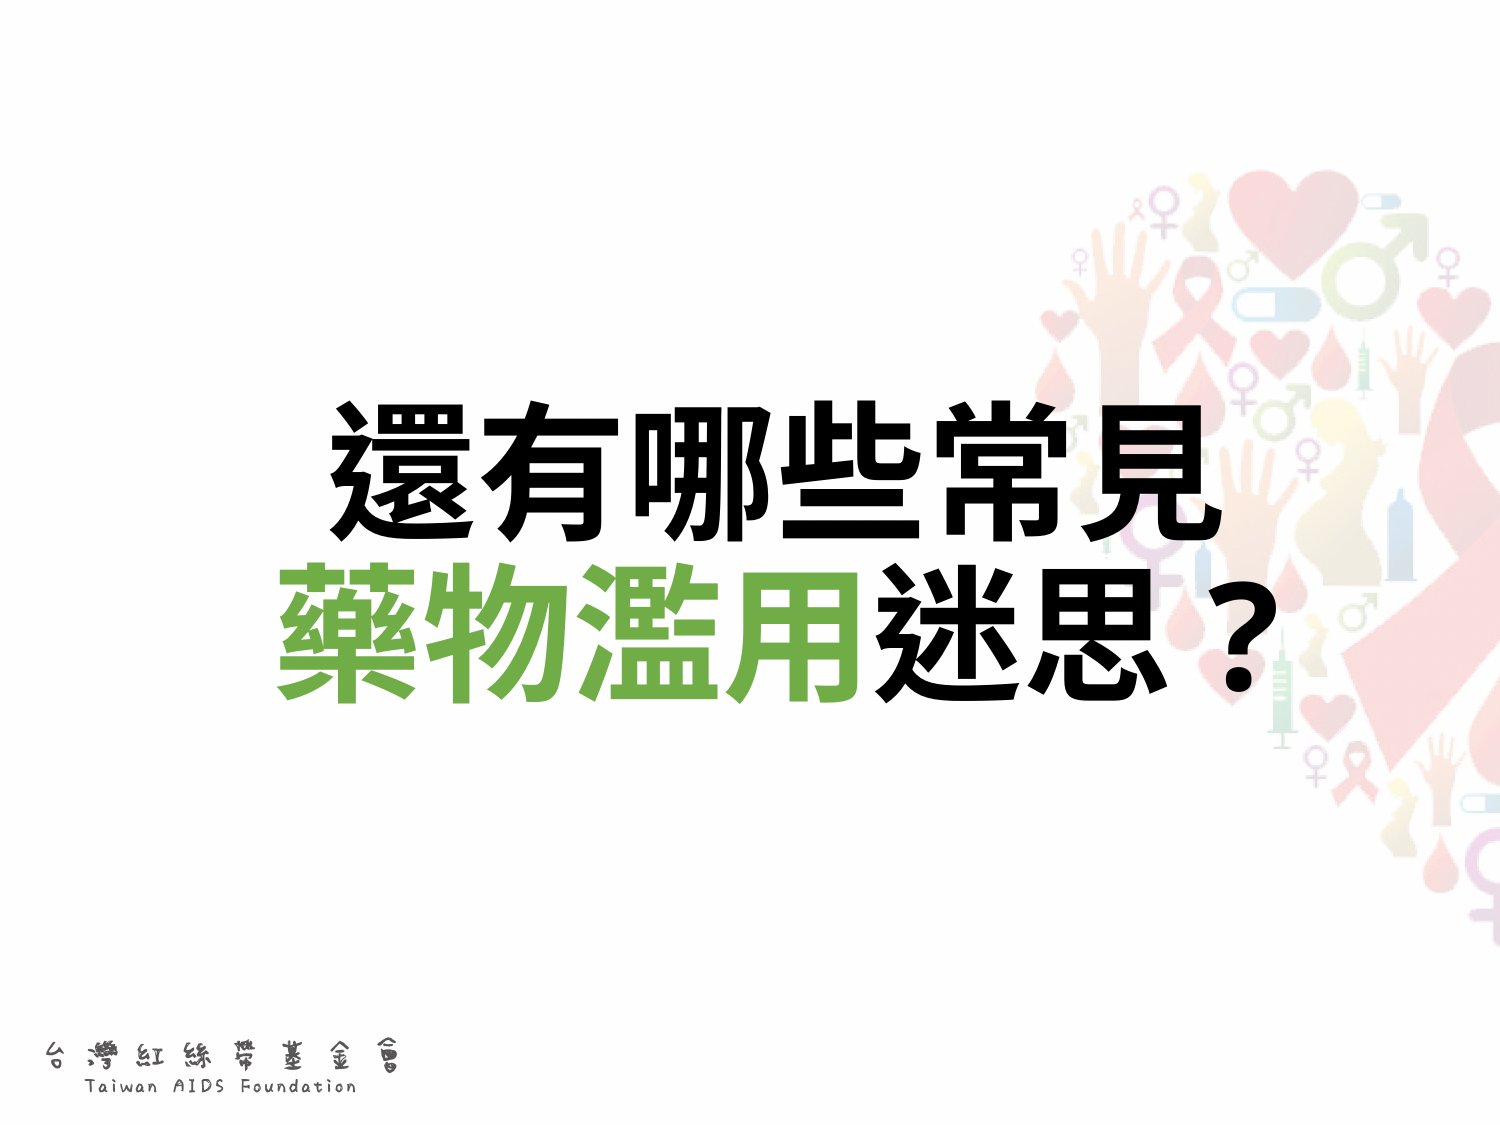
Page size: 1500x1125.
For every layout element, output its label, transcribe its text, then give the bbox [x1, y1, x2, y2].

picture [0, 0, 1500, 1125]
title 還有哪些常見 藥物濫用迷思? [139, 176, 1415, 731]
